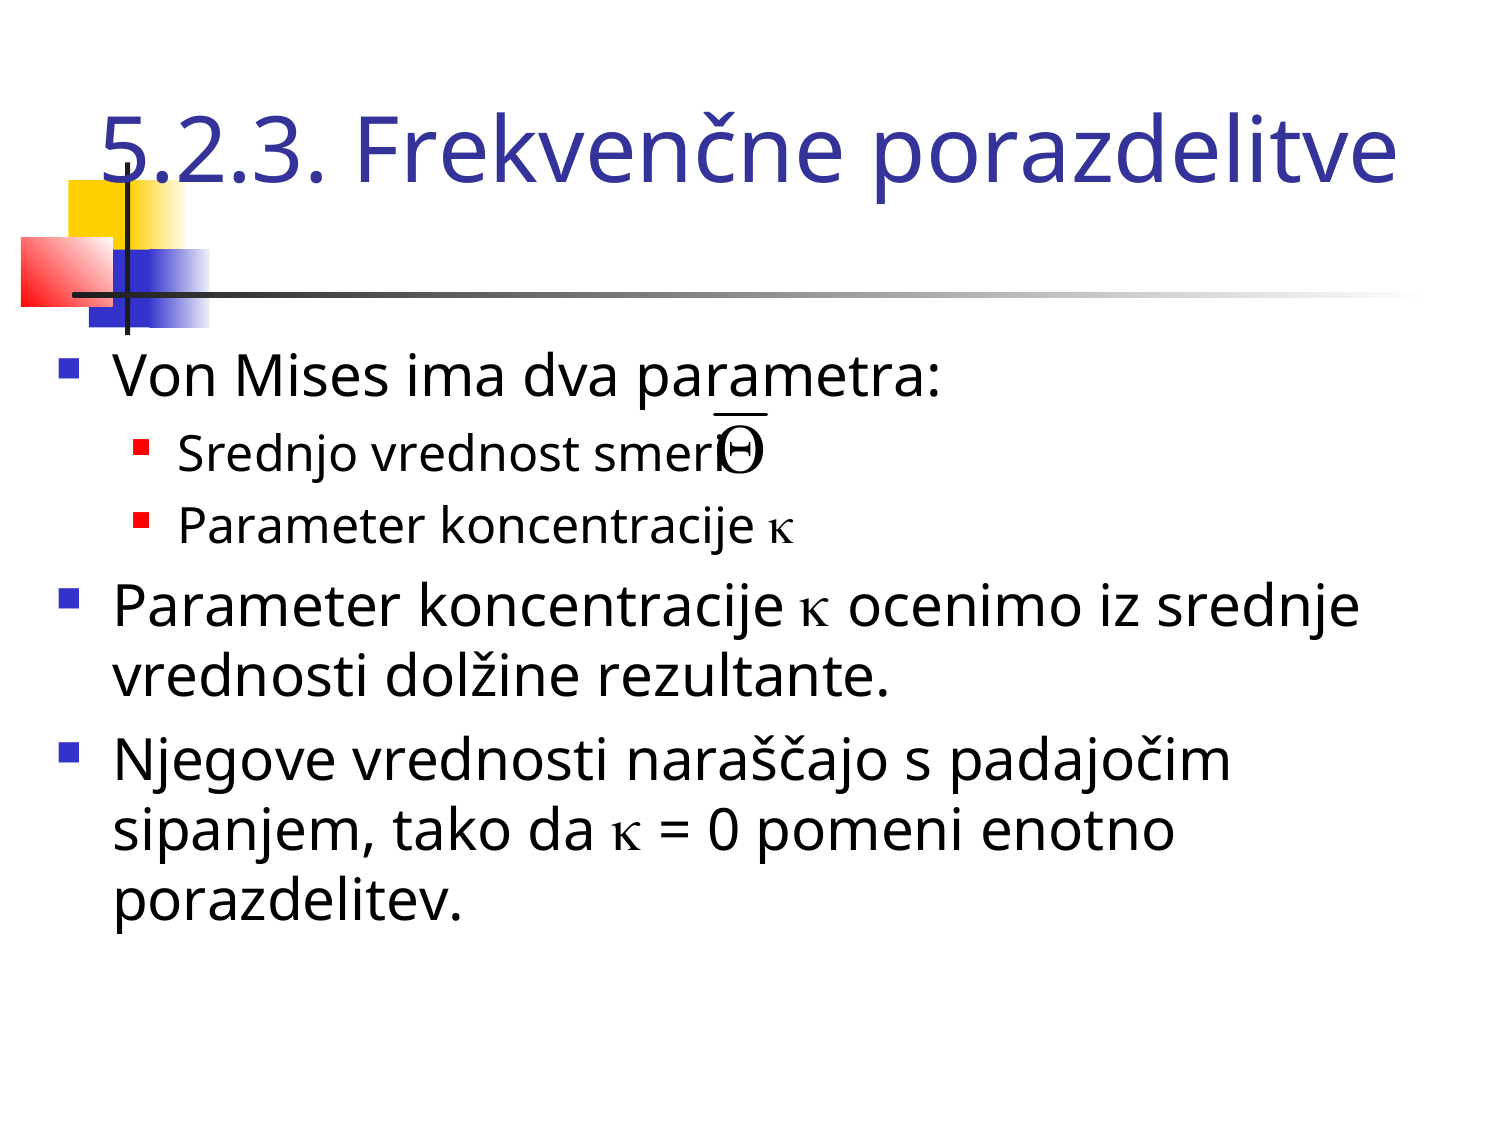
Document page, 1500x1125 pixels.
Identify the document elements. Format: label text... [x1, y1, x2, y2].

title 5.2.3. Frekvenčne porazdelitve [0, 35, 1500, 209]
chart [702, 397, 780, 492]
list Von Mises ima dva parametra: Srednjo vrednost smeri Parameter koncentracije  Parameter koncentracije  ocenimo iz srednje vrednosti dolžine rezultante. Njegove vrednosti naraščajo s padajočim sipanjem, tako da  = 0 pomeni enotno porazdelitev. [41, 331, 1471, 1083]
